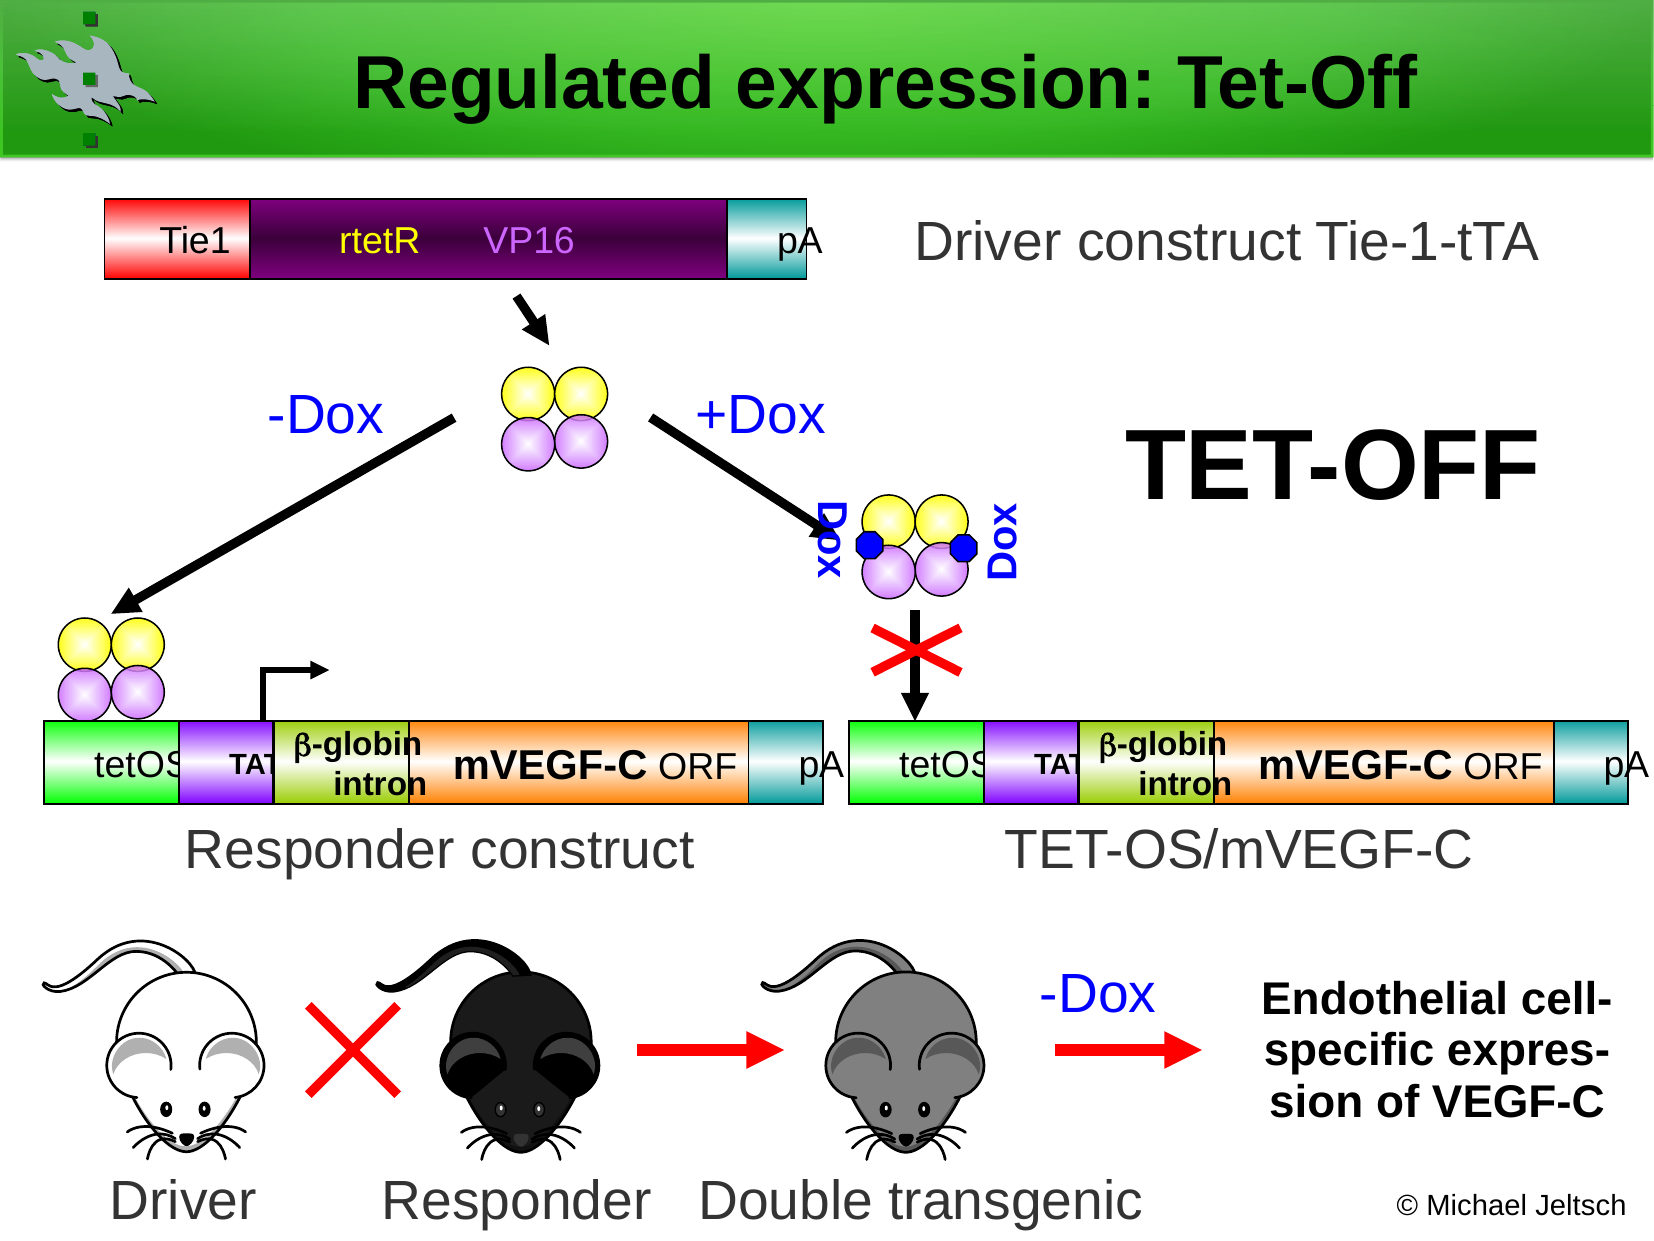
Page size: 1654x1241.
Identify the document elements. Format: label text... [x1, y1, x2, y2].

text_box [58, 618, 165, 721]
text_box -globin intron [273, 721, 409, 804]
text_box rtetR VP16 [250, 198, 726, 279]
text_box +Dox [680, 370, 854, 453]
text_box Endothelial cell- specific expres- sion of VEGF-C [1246, 965, 1628, 1135]
text_box Driver construct Tie-1-tTA [899, 202, 1555, 280]
text_box Responder [366, 1156, 668, 1239]
text_box [868, 494, 966, 599]
text_box Tie1 [104, 198, 250, 279]
text_box TATA [178, 721, 273, 804]
text_box TET-OS/mVEGF-C [990, 810, 1489, 888]
text_box pA [726, 198, 807, 279]
text_box Dox [966, 465, 1033, 597]
picture [375, 939, 601, 1161]
text_box TET-OFF [1110, 401, 1557, 528]
text_box tetOS [848, 721, 983, 804]
text_box [501, 367, 608, 471]
picture [41, 939, 266, 1161]
text_box pA [749, 721, 823, 804]
text_box TATA [983, 721, 1078, 804]
text_box -Dox [1024, 949, 1198, 1032]
text_box pA [1554, 721, 1629, 804]
title Regulated expression: Tet-Off [200, 11, 1571, 154]
text_box Responder construct [169, 811, 710, 888]
text_box Driver [94, 1156, 273, 1239]
picture [760, 939, 986, 1161]
text_box mVEGF-C ORF [1215, 721, 1554, 804]
text_box mVEGF-C ORF [409, 721, 749, 804]
text_box Double transgenic [683, 1156, 1160, 1239]
text_box tetOS [43, 721, 178, 804]
text_box -Dox [252, 370, 425, 453]
text_box -globin intron [1078, 721, 1215, 804]
text_box Dox [801, 485, 868, 618]
